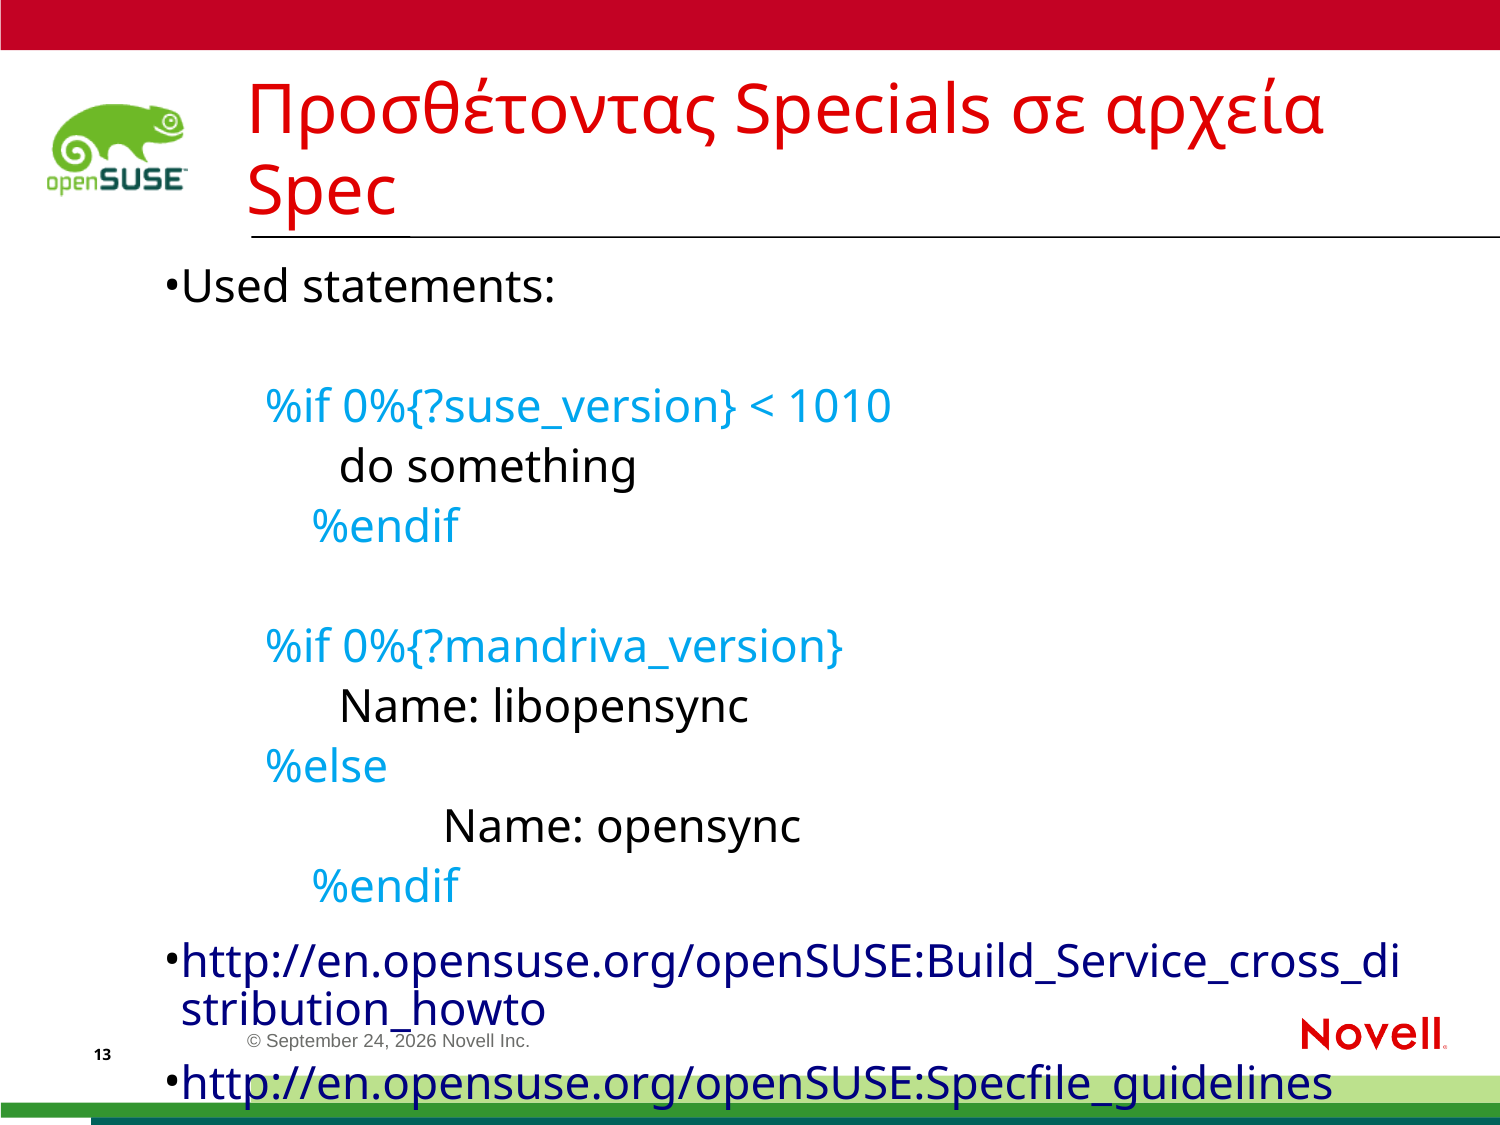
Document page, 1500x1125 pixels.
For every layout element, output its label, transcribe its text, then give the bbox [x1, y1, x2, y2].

list Used statements: %if 0%{?suse_version} < 1010 do something %endif %if 0%{?mandriva_version} Name: libopensync %else Name: opensync %endif http://en.opensuse.org/openSUSE:Build_Service_cross_distribution_howto http://en.opensuse.org/openSUSE:Specfile_guidelines http://en.opensuse.org/openSUSE:Packaging_guidelines [163, 254, 1404, 1016]
picture [1295, 1011, 1453, 1056]
picture [47, 104, 188, 197]
title Προσθέτοντας Specials σε αρχεία Spec [246, 68, 1409, 231]
